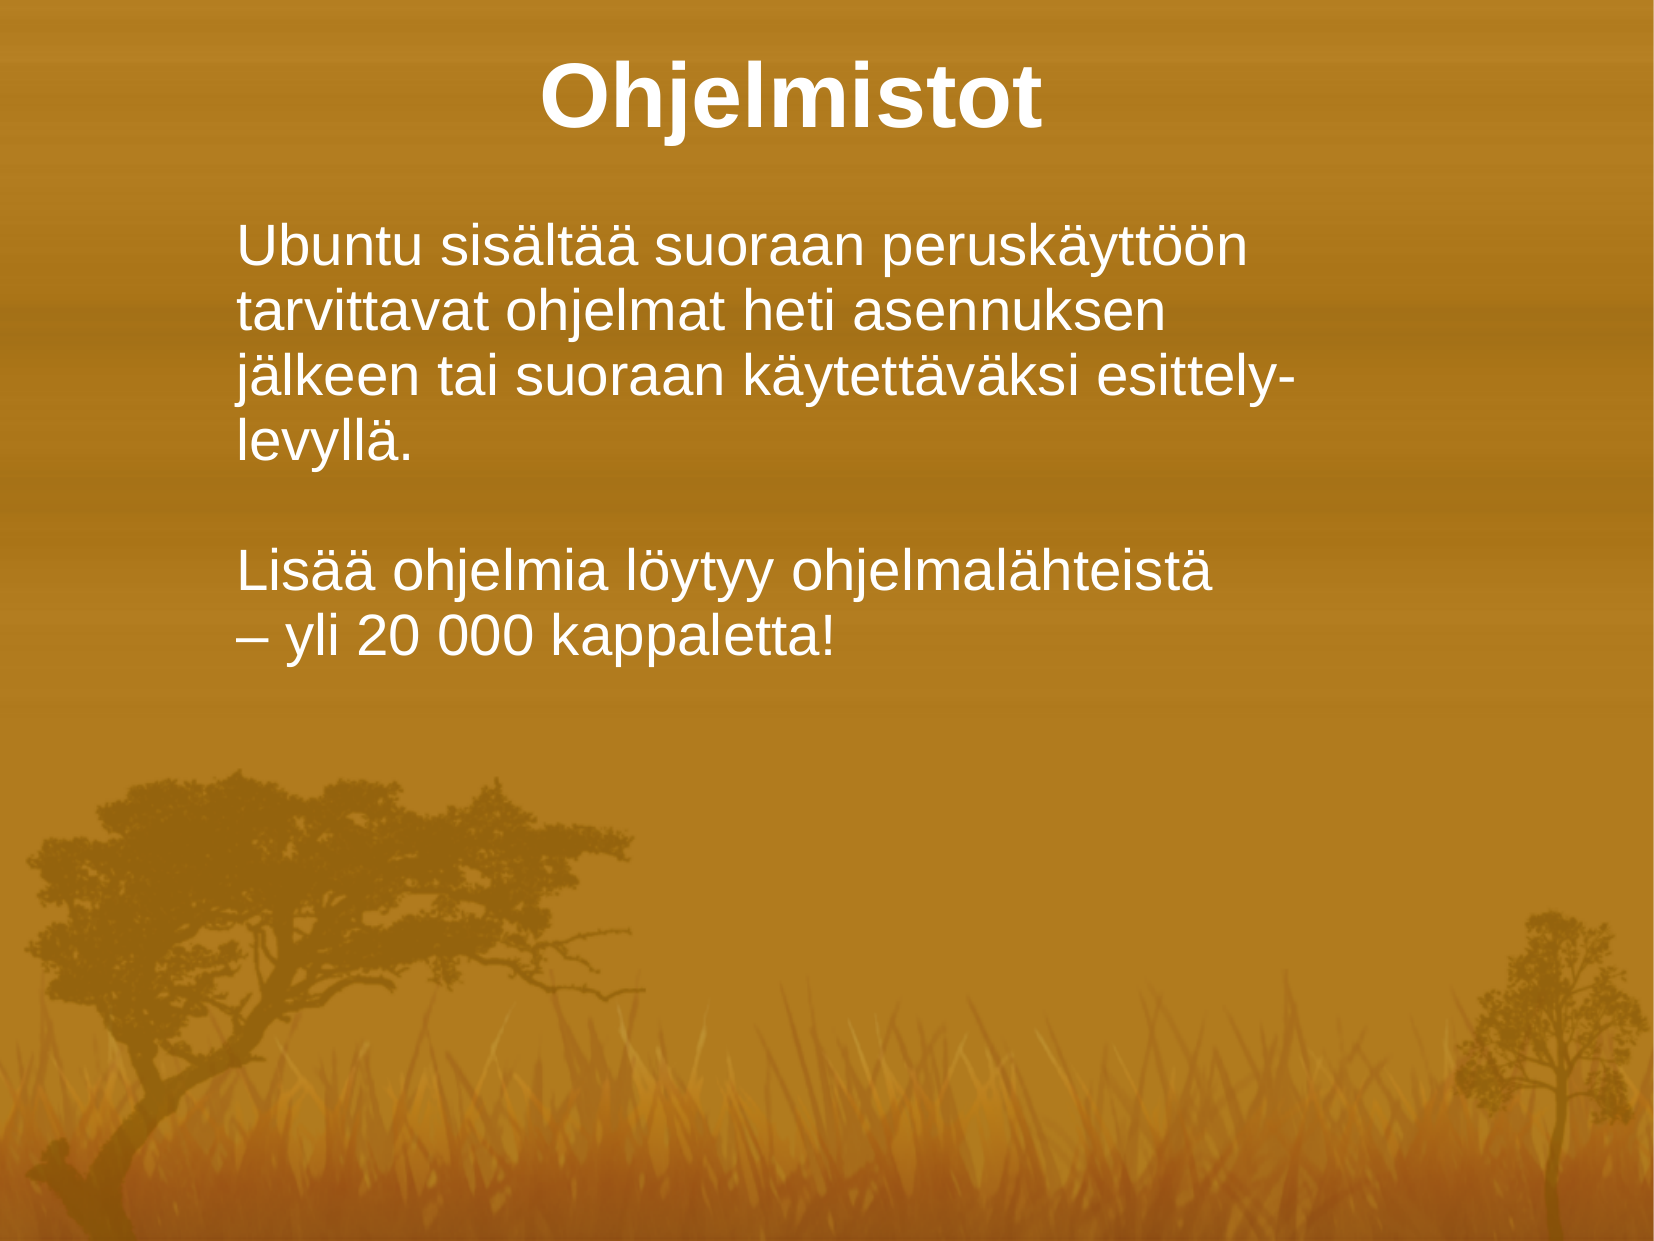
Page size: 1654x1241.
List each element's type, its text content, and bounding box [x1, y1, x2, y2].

subtitle Ubuntu sisältää suoraan peruskäyttöön tarvittavat ohjelmat heti asennuksen jälkeen tai suoraan käytettäväksi esittely-levyllä. Lisää ohjelmia löytyy ohjelmalähteistä – yli 20 000 kappaletta! [236, 147, 1359, 768]
title Ohjelmistot [47, 0, 1536, 193]
picture [0, 0, 1654, 1241]
